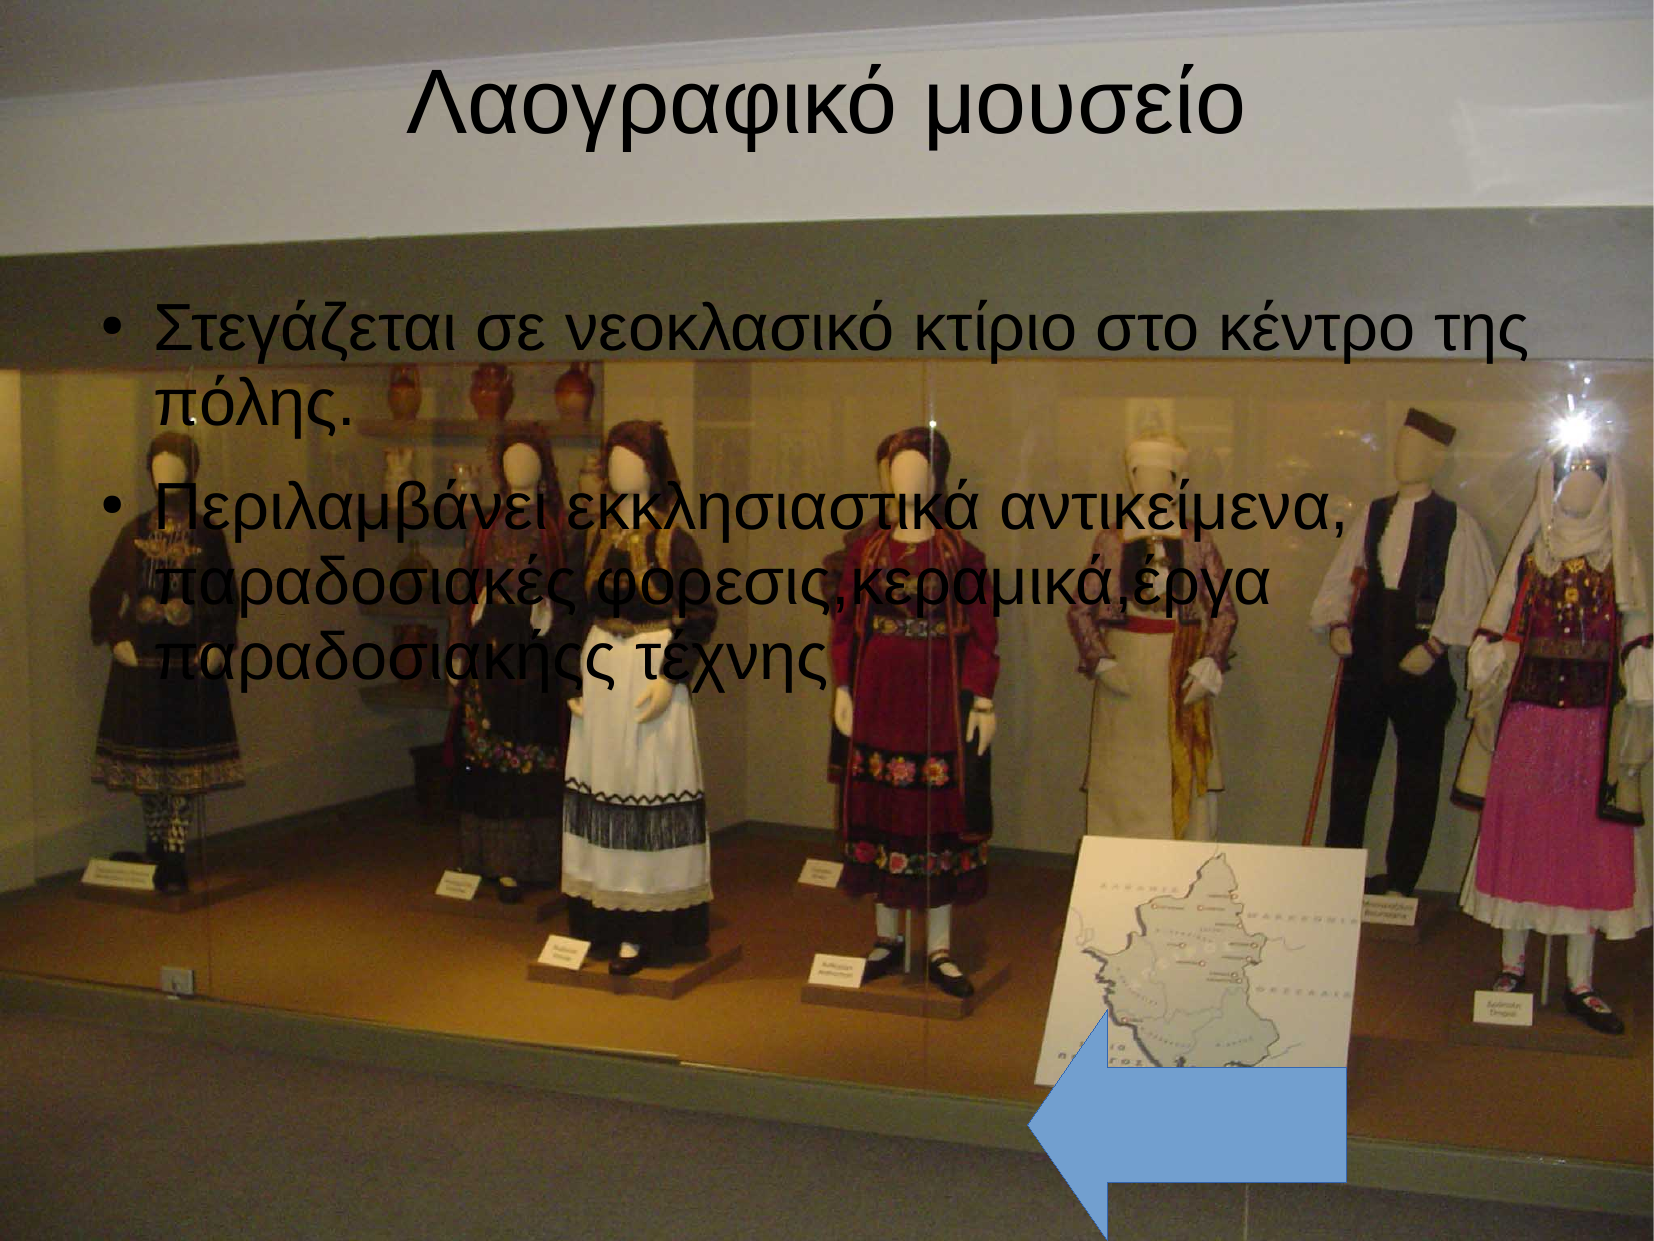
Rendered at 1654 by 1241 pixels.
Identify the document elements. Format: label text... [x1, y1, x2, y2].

text_box [1027, 1009, 1347, 1241]
picture [0, 0, 1654, 1241]
title Λαογραφικό μουσείο [82, 49, 1571, 257]
list Στεγάζεται σε νεοκλασικό κτίριο στο κέντρο της πόλης. Περιλαμβάνει εκκλησιαστικά αντικείμενα, παραδοσιακές φορεσις,κεραμικά,έργα παραδοσιακήςς τέχνης [82, 290, 1571, 1010]
